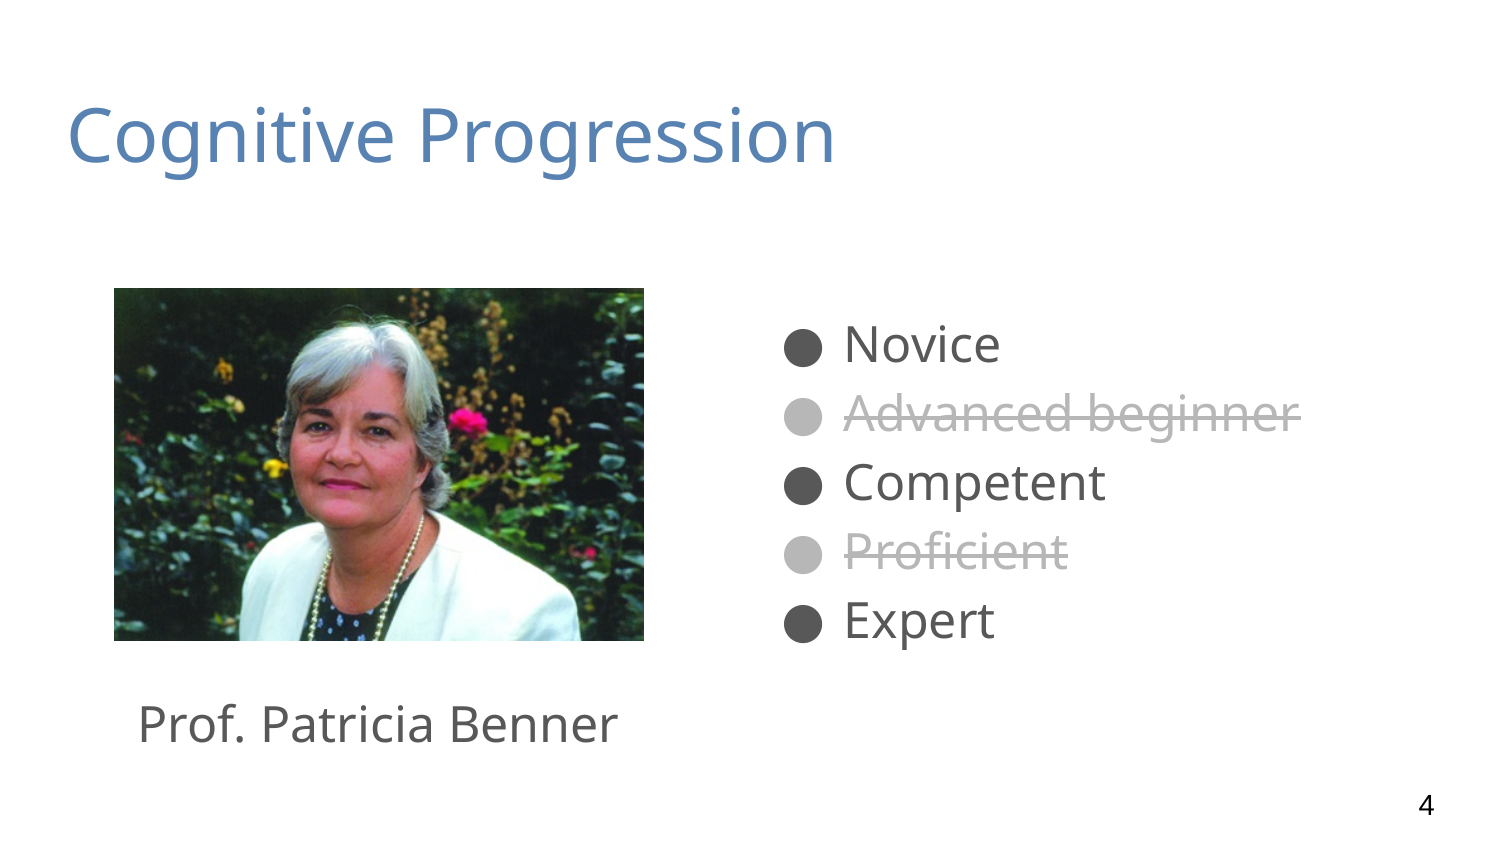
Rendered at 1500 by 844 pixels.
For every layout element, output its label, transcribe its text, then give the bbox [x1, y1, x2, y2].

title Cognitive Progression [51, 72, 1449, 189]
list Prof. Patricia Benner [108, 668, 650, 764]
picture [114, 288, 644, 641]
list Novice Advanced beginner Competent Proficient Expert [753, 288, 1406, 669]
